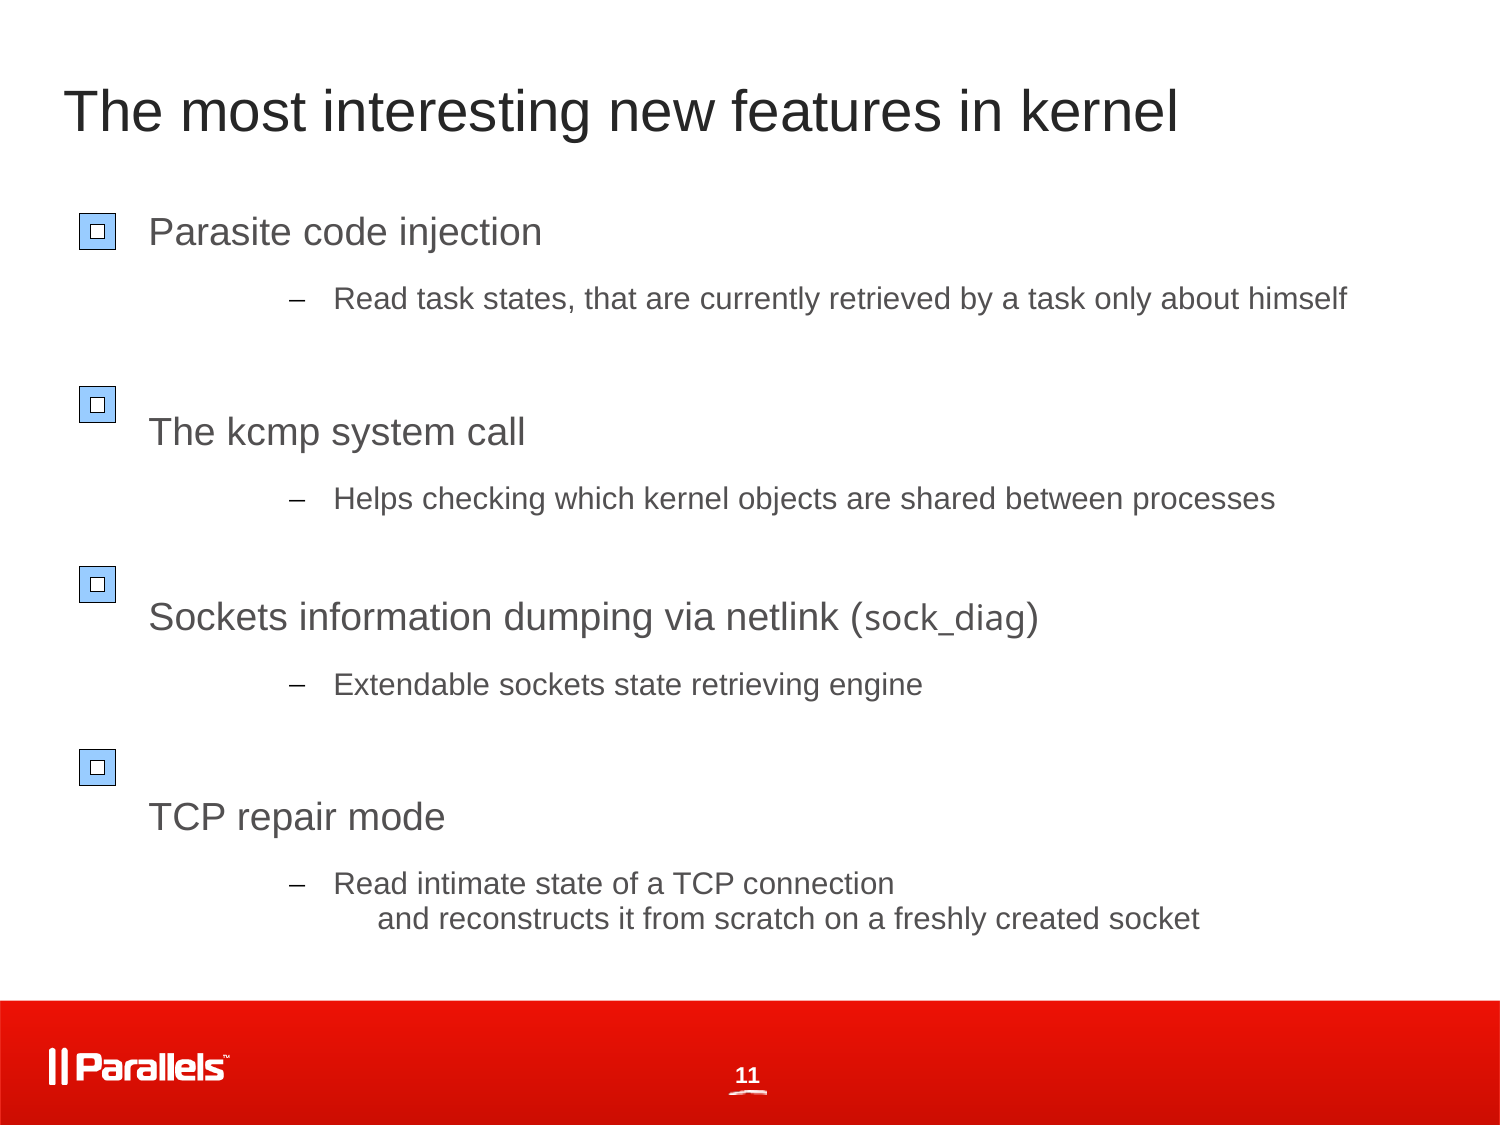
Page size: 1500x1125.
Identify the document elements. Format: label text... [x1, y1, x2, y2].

list Parasite code injection Read task states, that are currently retrieved by a task only about himself The kcmp system call Helps checking which kernel objects are shared between processes Sockets information dumping via netlink (sock_diag) Extendable sockets state retrieving engine TCP repair mode Read intimate state of a TCP connection and reconstructs it from scratch on a freshly created socket [133, 203, 1394, 946]
title The most interesting new features in kernel [48, 10, 1454, 214]
text_box [79, 749, 116, 786]
text_box [79, 213, 116, 250]
picture [727, 1090, 767, 1095]
text_box [79, 386, 116, 423]
text_box [79, 566, 116, 603]
picture [49, 1046, 230, 1085]
